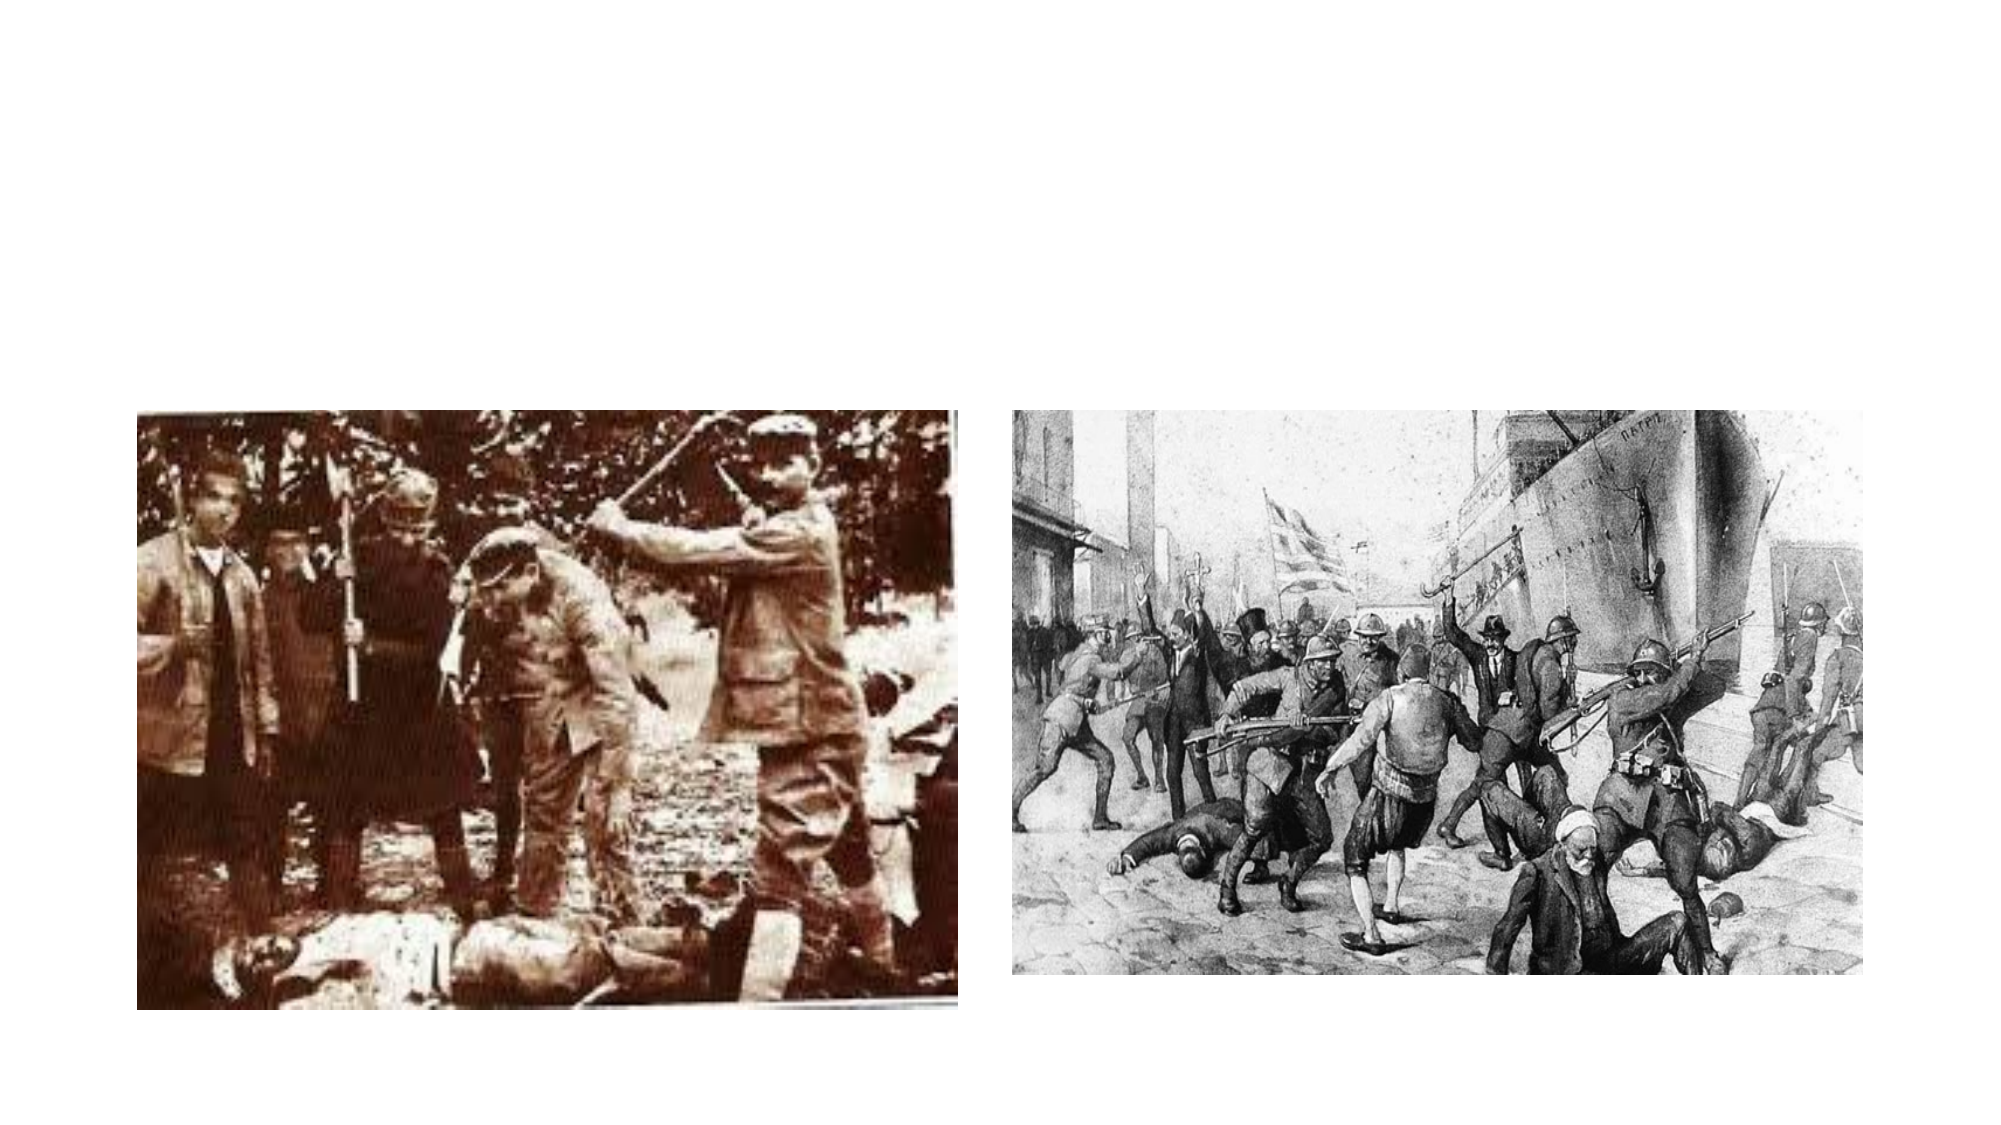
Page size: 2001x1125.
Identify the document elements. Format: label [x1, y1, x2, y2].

picture [137, 410, 958, 1010]
picture [1012, 410, 1863, 975]
